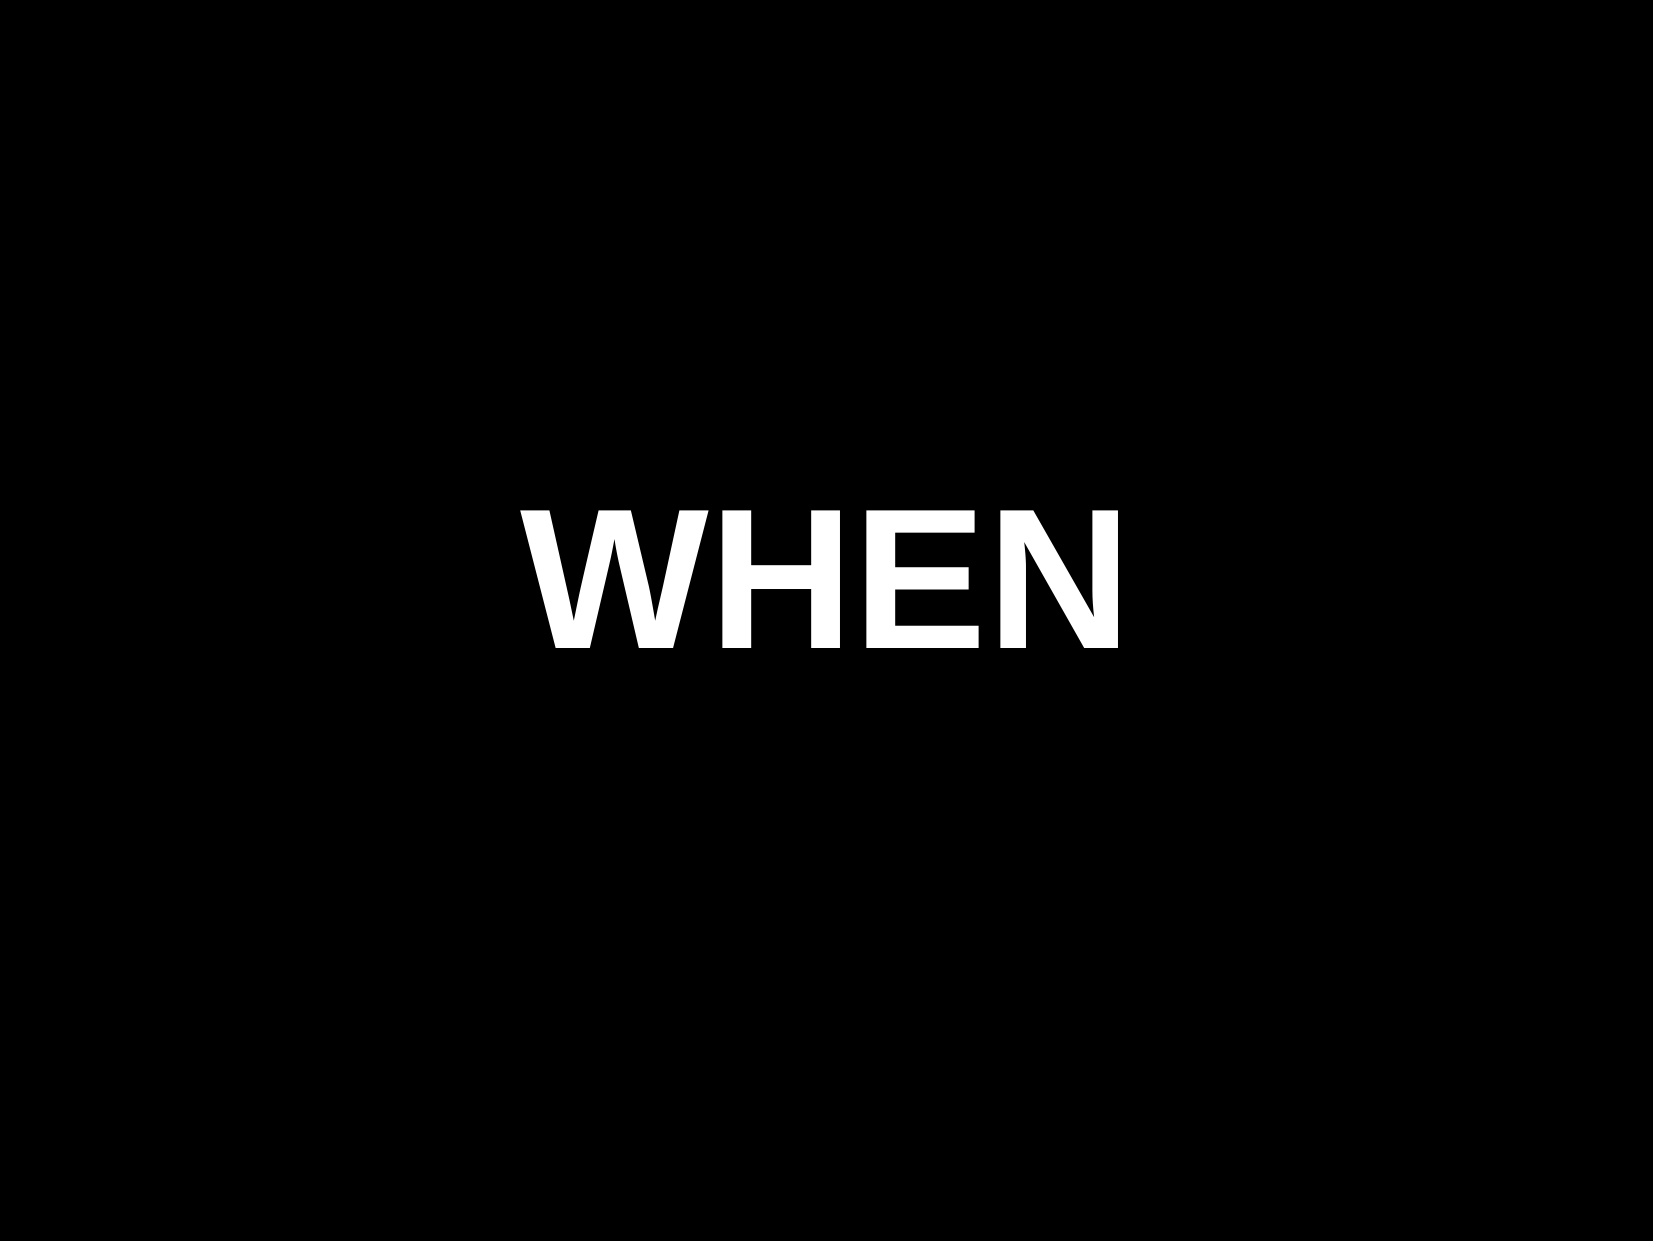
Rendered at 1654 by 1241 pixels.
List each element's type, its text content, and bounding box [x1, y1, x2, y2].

subtitle WHEN [82, 56, 1571, 1102]
